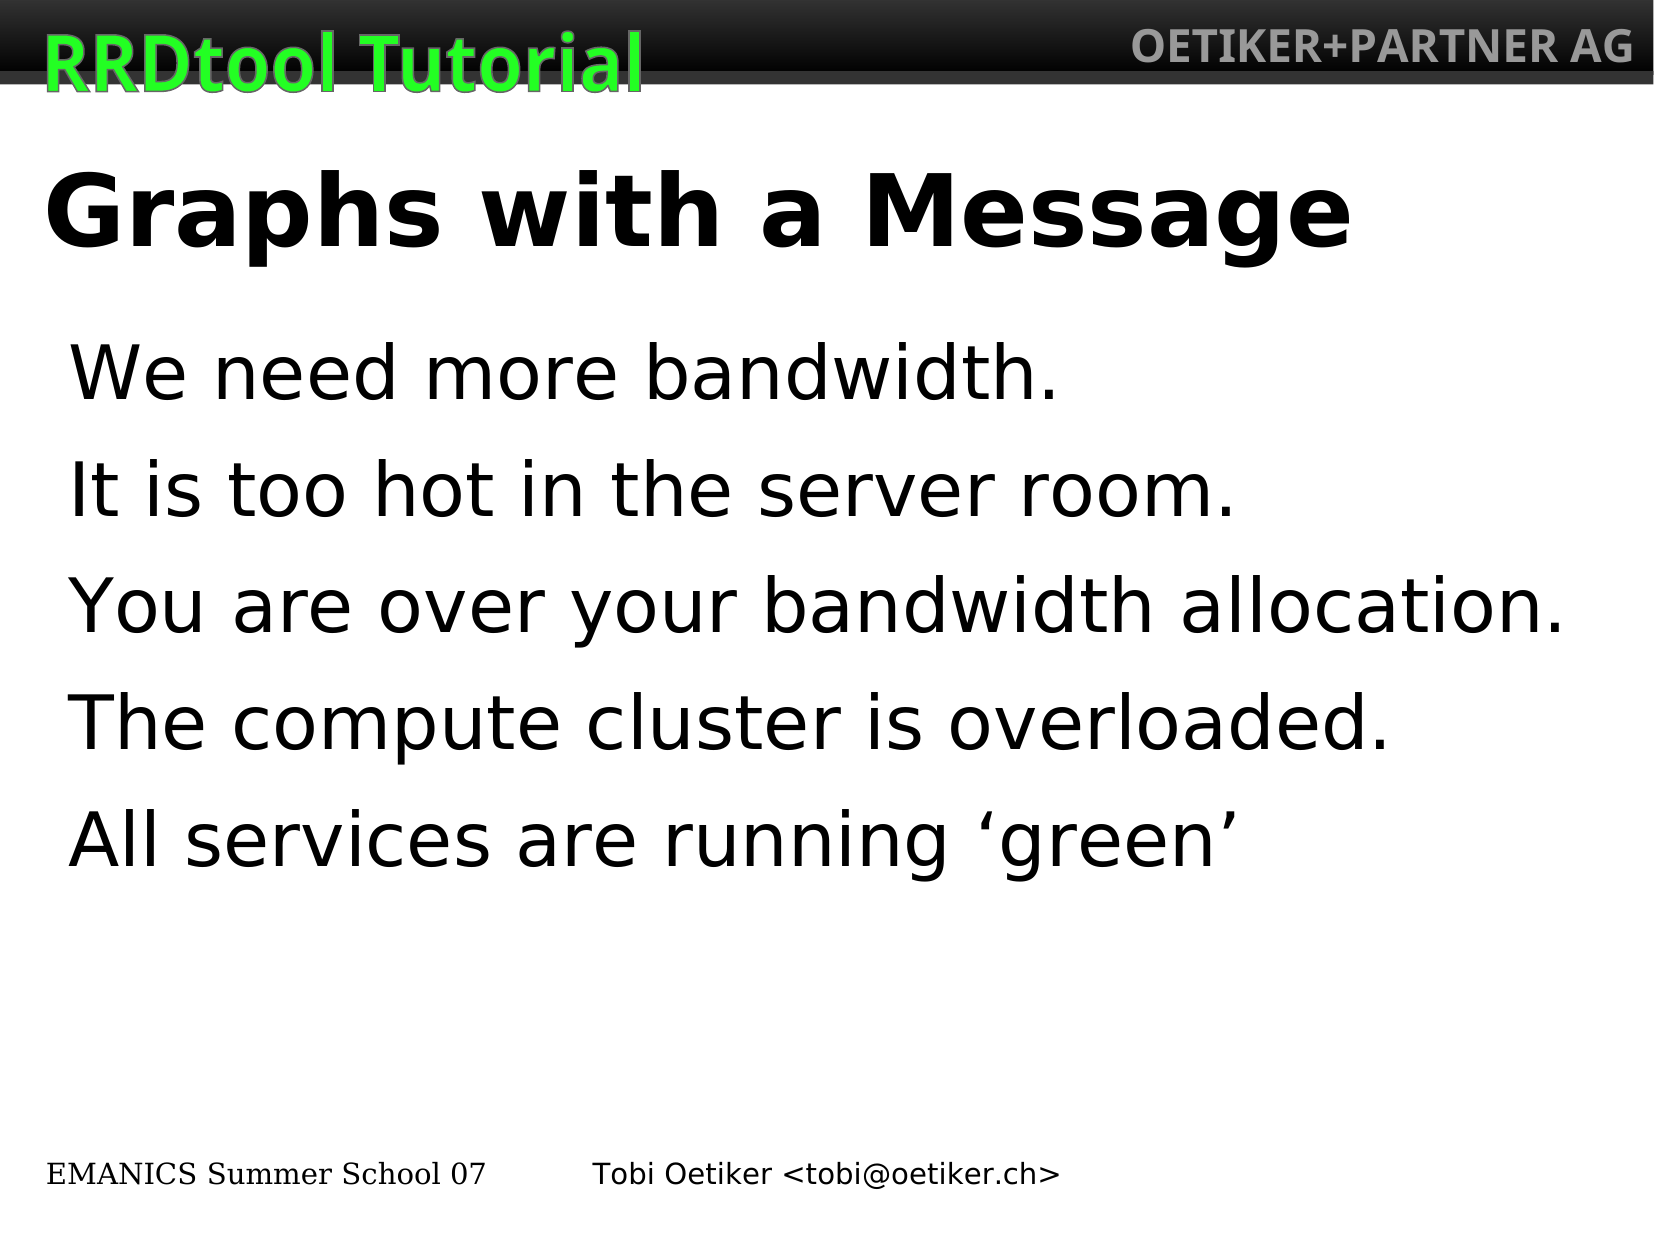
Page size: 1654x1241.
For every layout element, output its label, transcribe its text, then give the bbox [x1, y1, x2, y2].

list We need more bandwidth. It is too hot in the server room. You are over your bandwidth allocation. The compute cluster is overloaded. All services are running ‘green’ [50, 329, 1571, 1099]
title Graphs with a Message [43, 137, 1582, 287]
